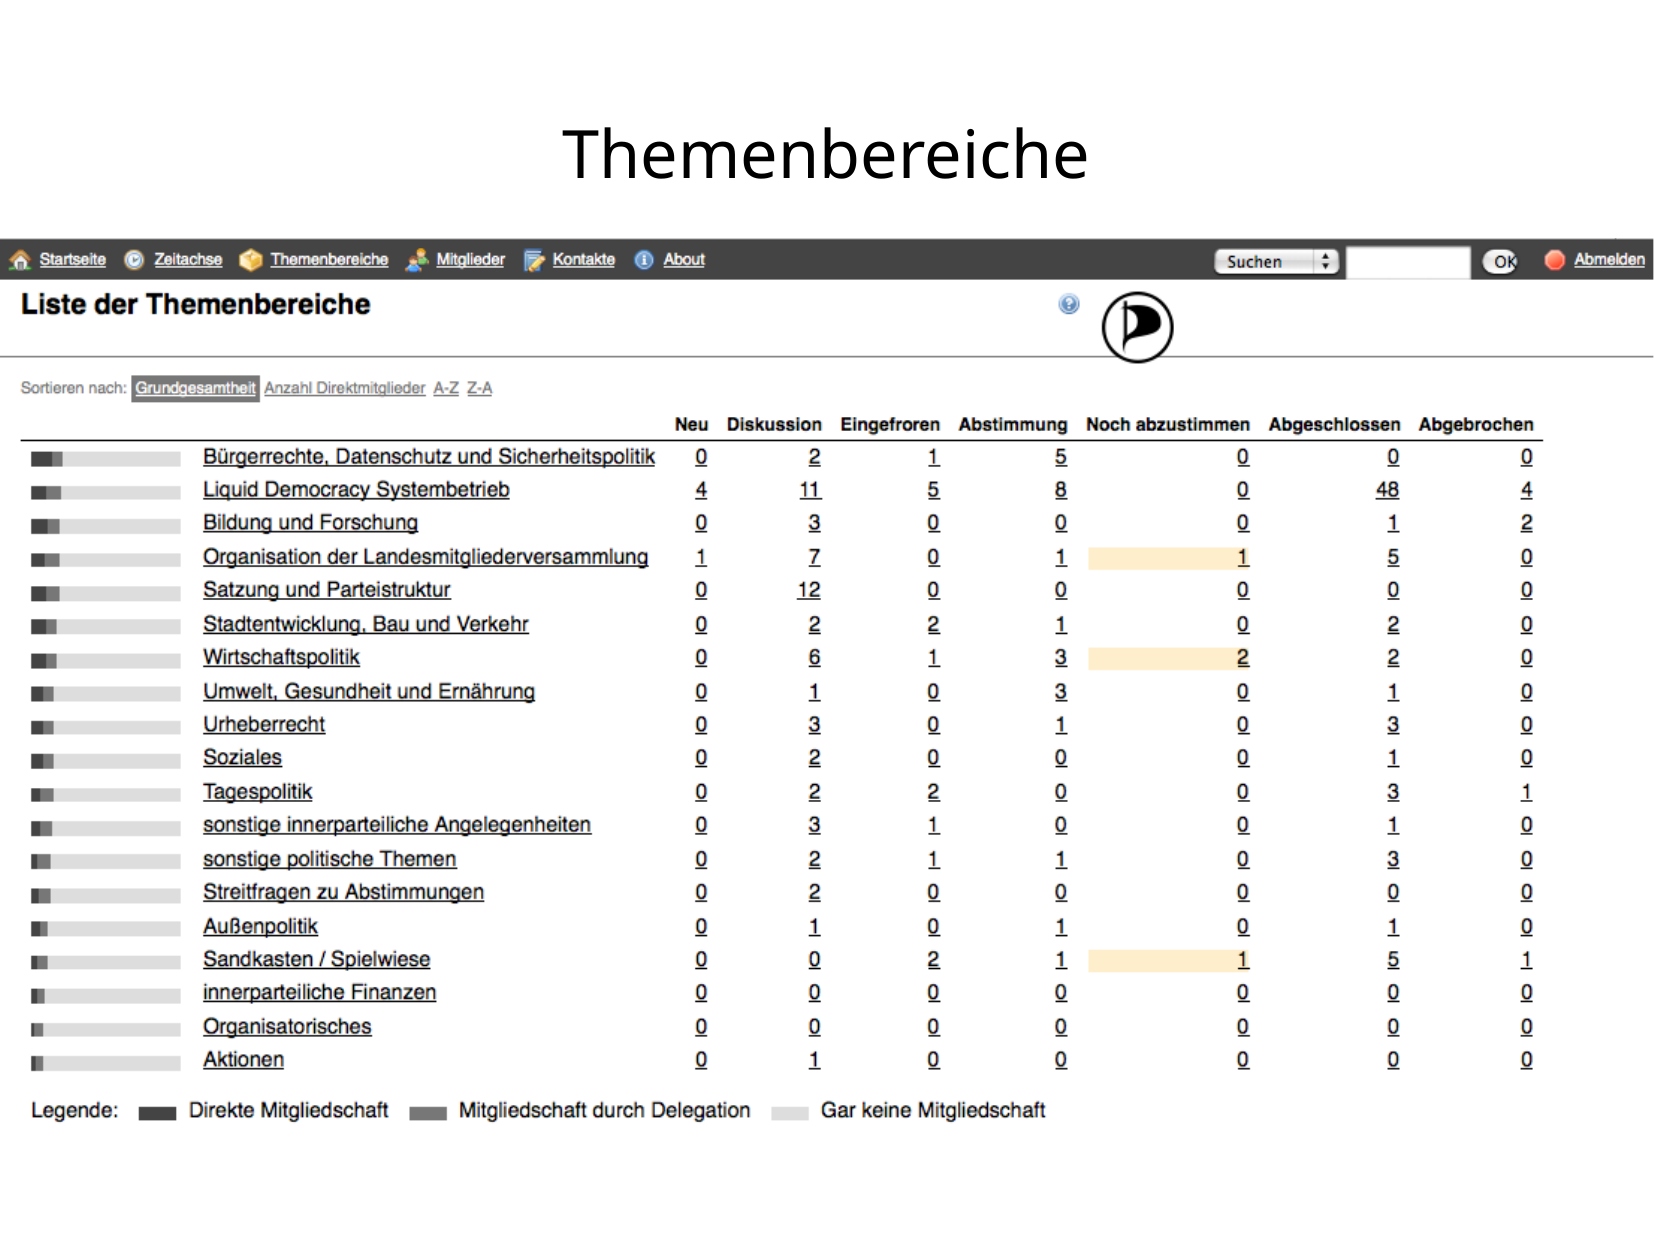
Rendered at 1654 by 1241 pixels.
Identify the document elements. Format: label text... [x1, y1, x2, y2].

picture [0, 238, 1654, 1152]
title Themenbereiche [82, 49, 1571, 257]
